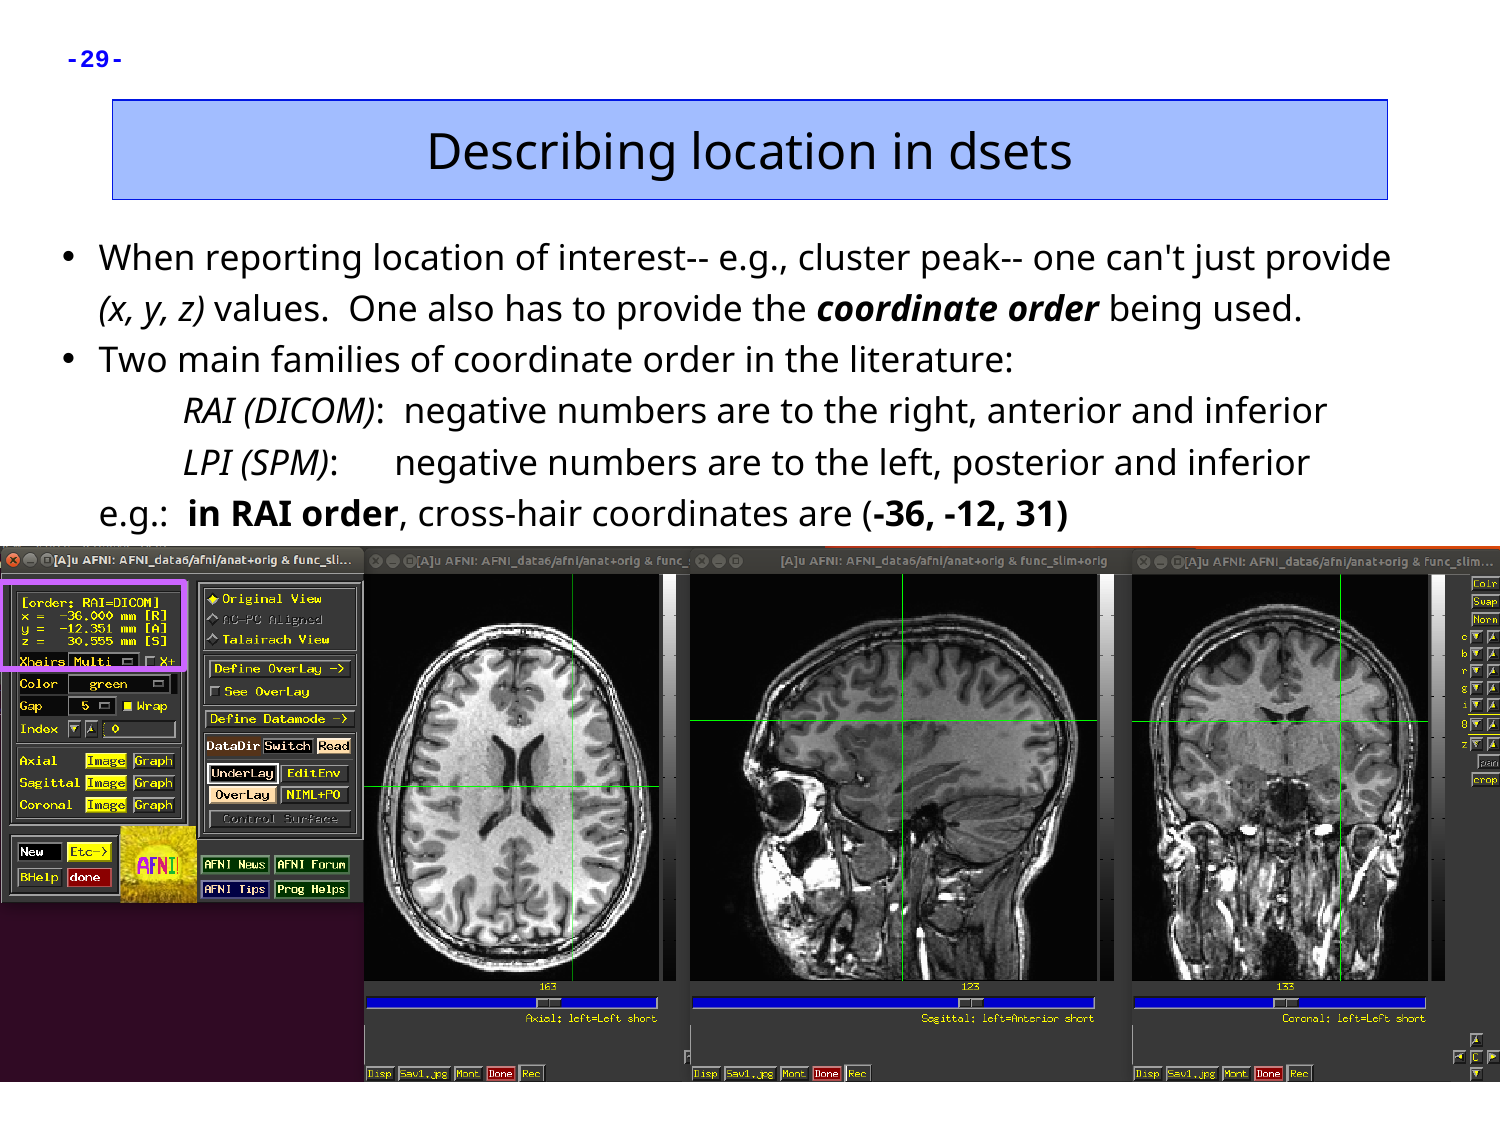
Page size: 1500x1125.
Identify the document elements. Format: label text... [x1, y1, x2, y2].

text_box Describing location in dsets [112, 99, 1388, 200]
text_box When reporting location of interest-- e.g., cluster peak-- one can't just provide (x, y, z) values. One also has to provide the coordinate order being used. Two main families of coordinate order in the literature: RAI (DICOM): negative numbers are to the right, anterior and inferior LPI (SPM): negative numbers are to the left, posterior and inferior e.g.: in RAI order, cross-hair coordinates are (-36, -12, 31) [46, 226, 1489, 376]
picture [3, 585, 181, 666]
picture [0, 546, 1500, 1082]
